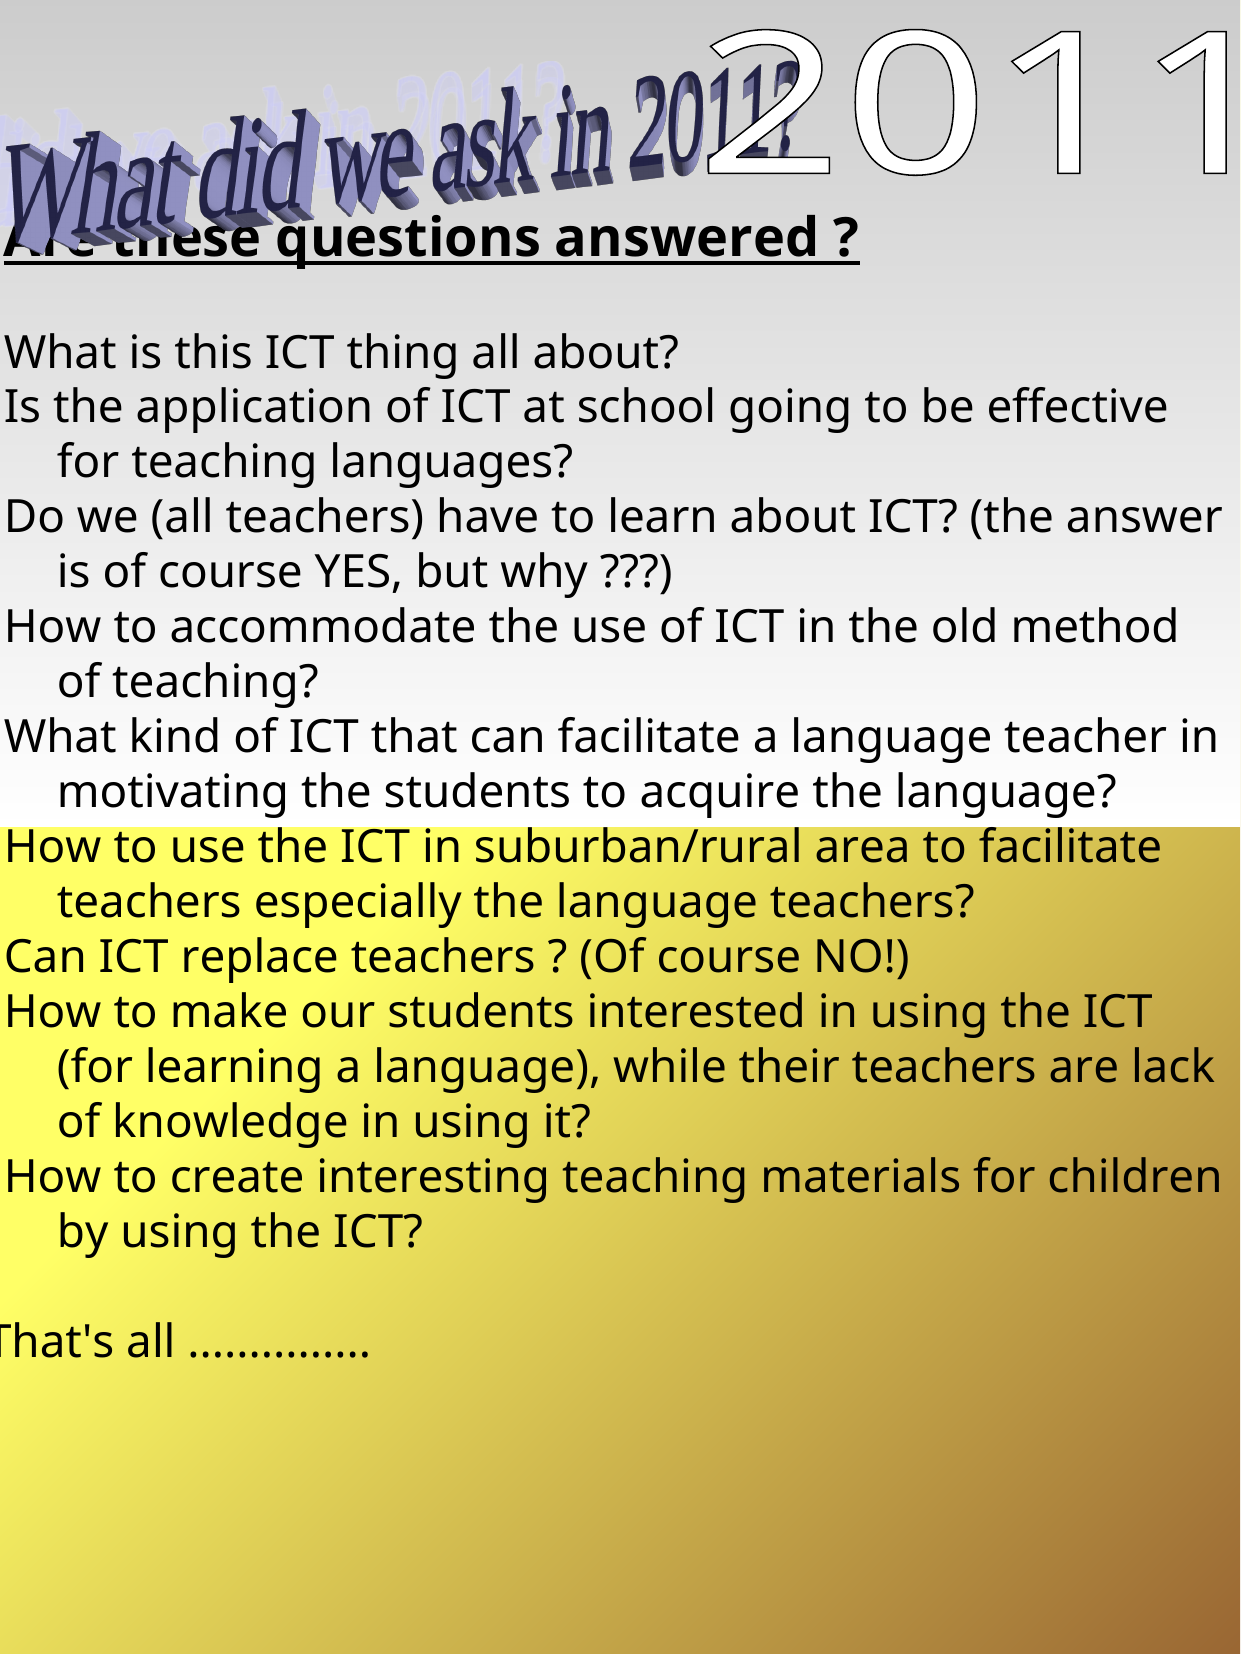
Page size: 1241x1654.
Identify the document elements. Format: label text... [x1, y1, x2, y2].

text_box 2011 [708, 29, 830, 174]
text_box 2011 [1011, 31, 1080, 174]
text_box 2011 [855, 29, 977, 176]
text_box Are these questions answered ? What is this ICT thing all about? Is the application of ICT at school going to be effective for teaching languages? Do we (all teachers) have to learn about ICT? (the answer is of course YES, but why ???) How to accommodate the use of ICT in the old method of teaching? What kind of ICT that can facilitate a language teacher in motivating the students to acquire the language? How to use the ICT in suburban/rural area to facilitate teachers especially the language teachers? Can ICT replace teachers ? (Of course NO!) How to make our students interested in using the ICT (for learning a language), while their teachers are lack of knowledge in using it? How to create interesting teaching materials for children by using the ICT? That's all ............... [0, 0, 1241, 1654]
text_box 2011 [1158, 31, 1227, 174]
